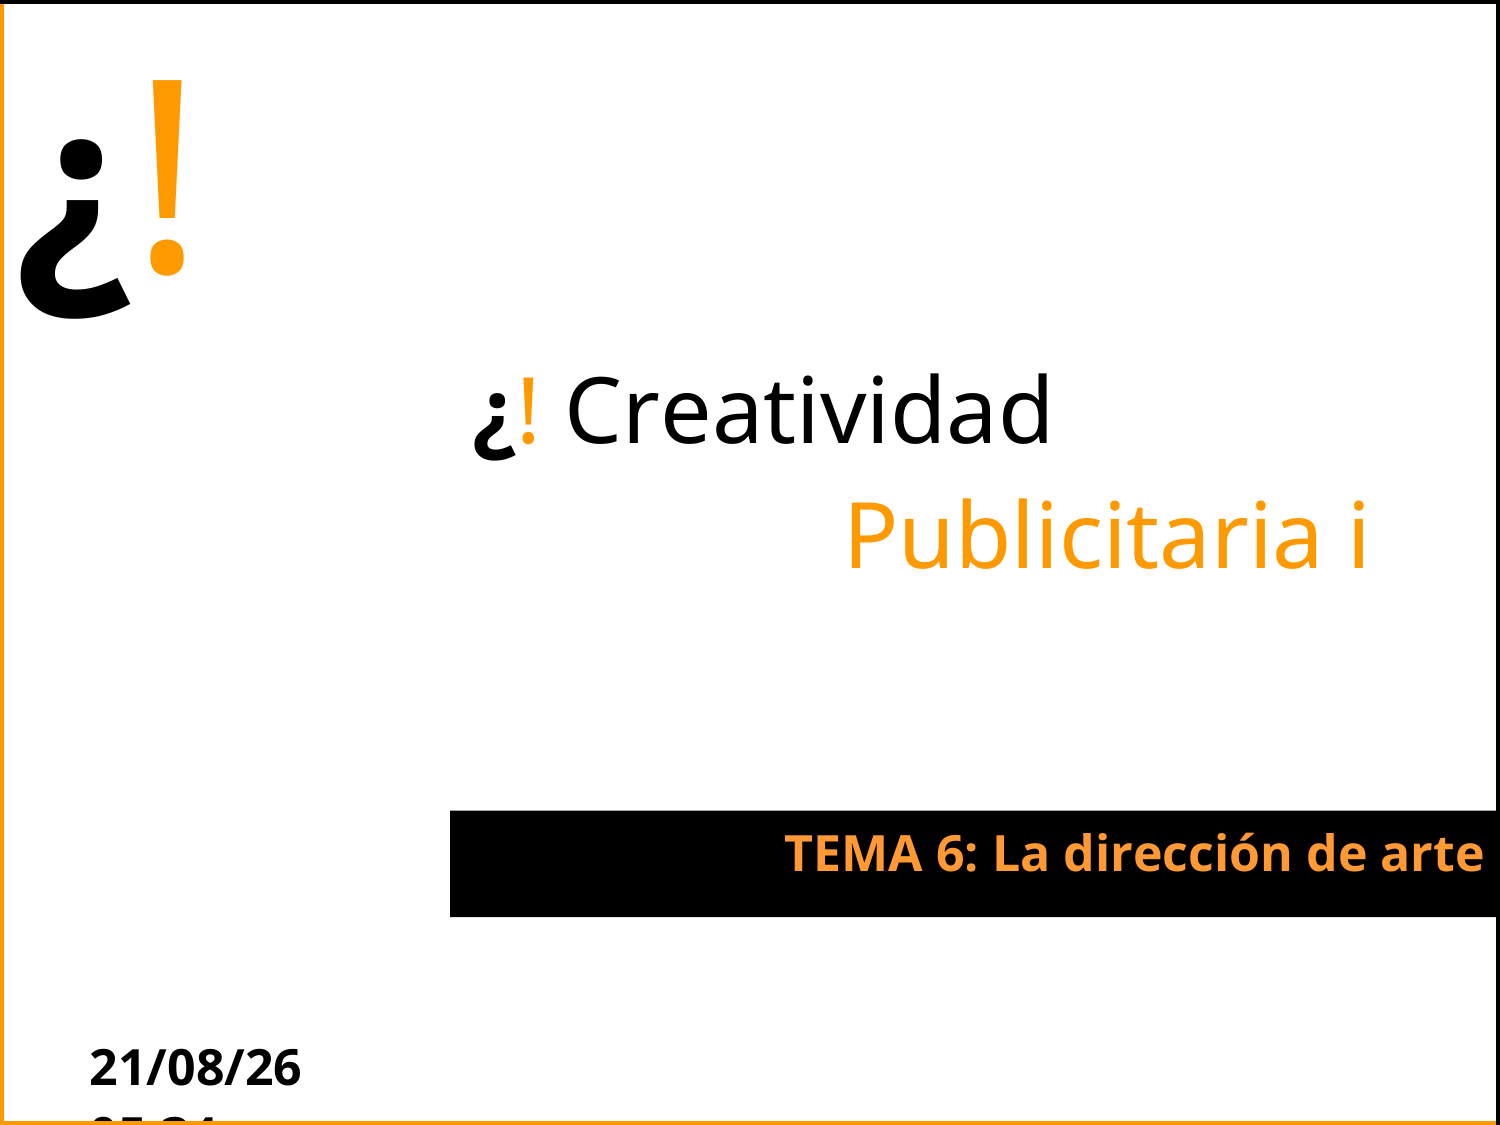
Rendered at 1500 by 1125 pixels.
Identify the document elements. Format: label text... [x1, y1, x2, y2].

title ¿! Creatividad Publicitaria i [112, 349, 1388, 591]
subtitle TEMA 6: La dirección de arte [450, 810, 1500, 918]
